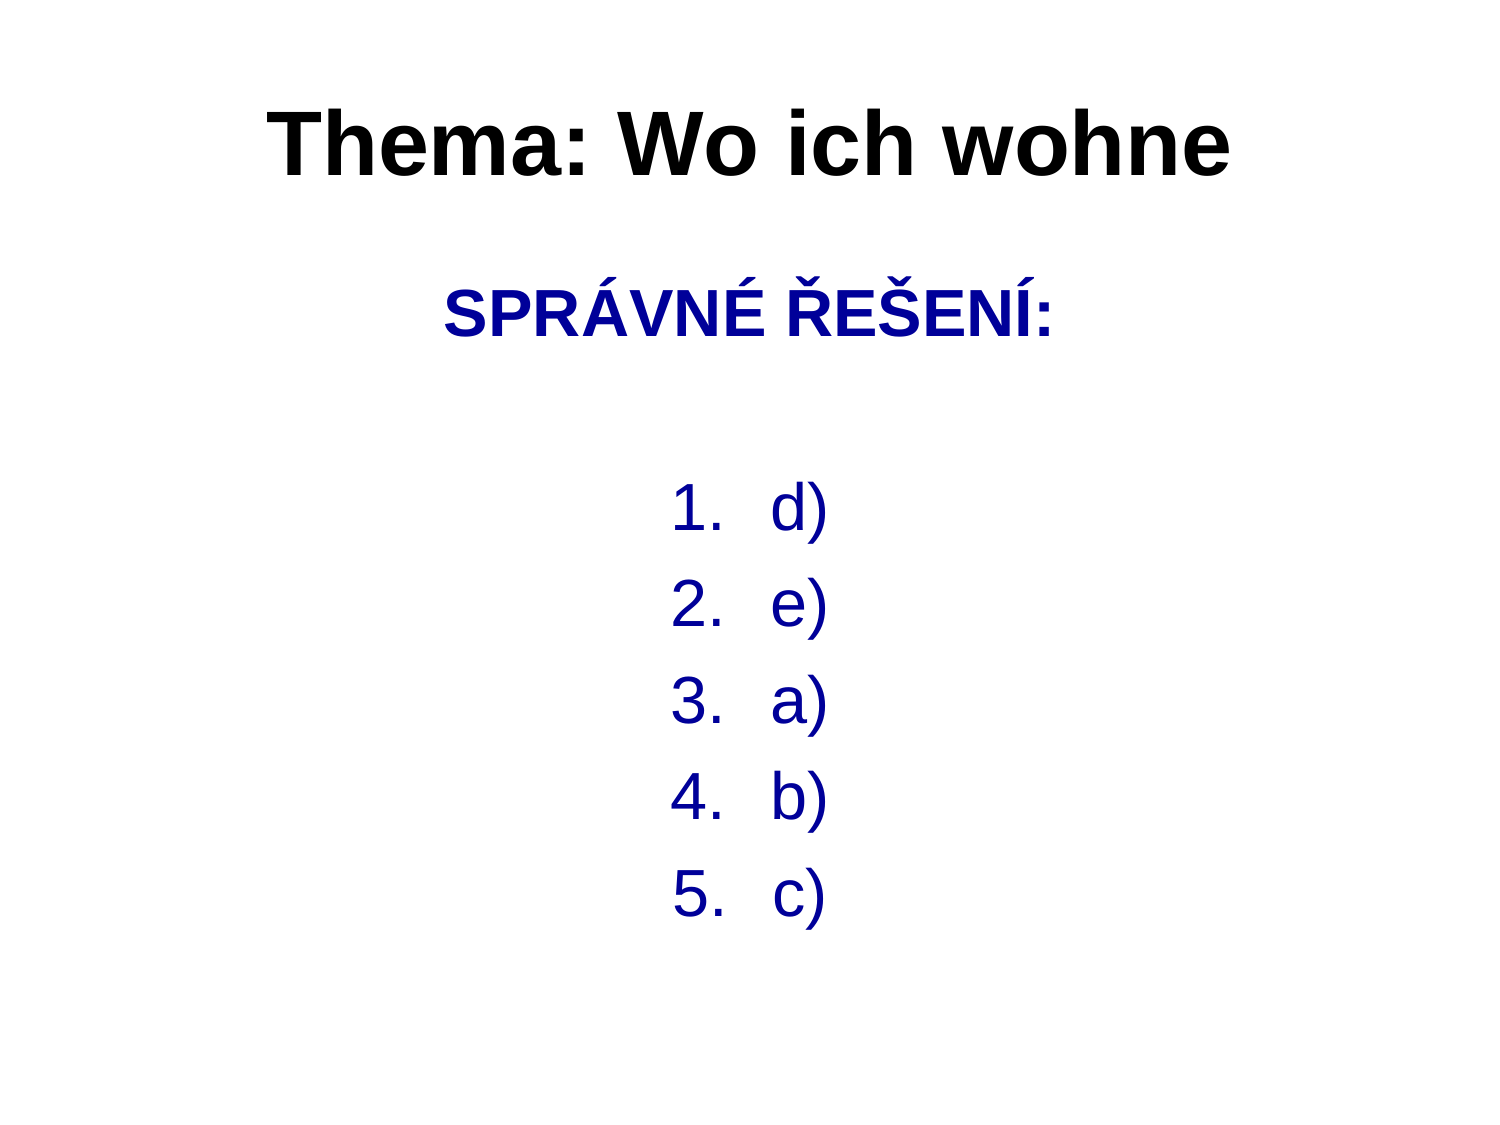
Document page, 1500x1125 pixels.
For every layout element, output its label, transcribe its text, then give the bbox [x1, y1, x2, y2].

list SPRÁVNÉ ŘEŠENÍ: d) e) a) b) c) [75, 262, 1426, 1034]
title Thema: Wo ich wohne [75, 45, 1426, 233]
